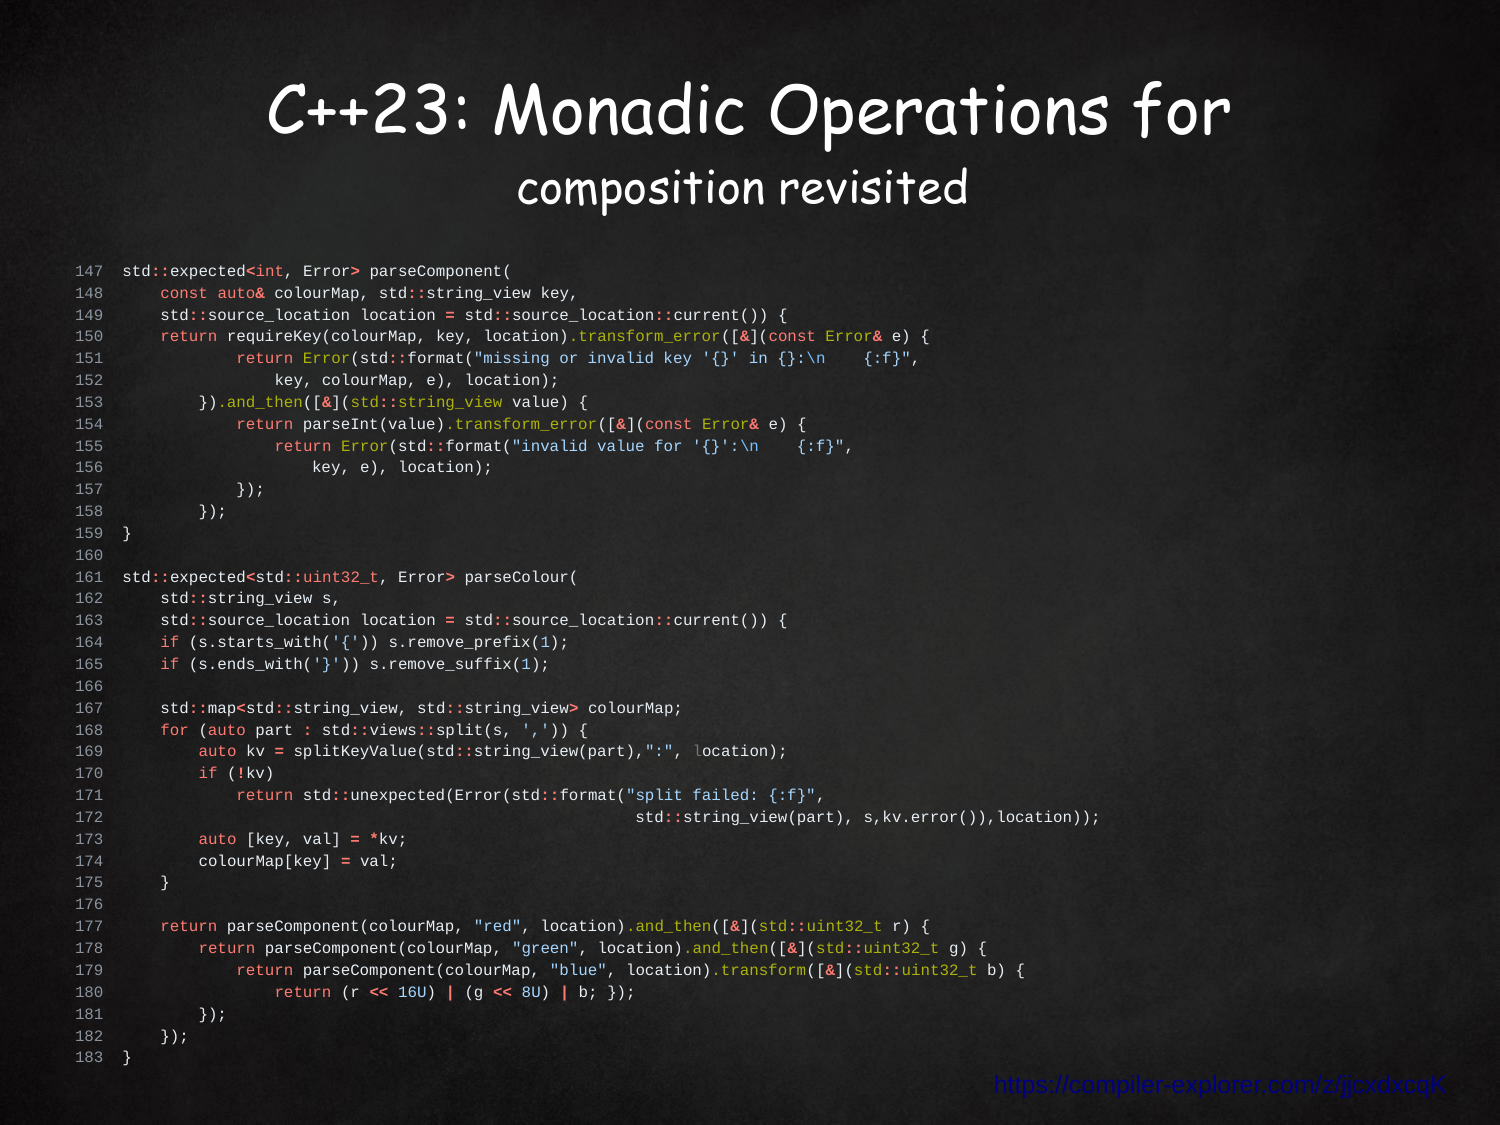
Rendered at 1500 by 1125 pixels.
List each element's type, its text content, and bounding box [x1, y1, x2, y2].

picture [0, 0, 1500, 1125]
text_box https://compiler-explorer.com/z/jjcxdxcqK [978, 1063, 1500, 1120]
list 147 std::expected<int, Error> parseComponent( 148 const auto& colourMap, std::string_view key, 149 std::source_location location = std::source_location::current()) { 150 return requireKey(colourMap, key, location).transform_error([&](const Error& e) { 151 return Error(std::format("missing or invalid key '{}' in {}:\n {:f}", 152 key, colourMap, e), location); 153 }).and_then([&](std::string_view value) { 154 return parseInt(value).transform_error([&](const Error& e) { 155 return Error(std::format("invalid value for '{}':\n {:f}", 156 key, e), location); 157 }); 158 }); 159 } 160 161 std::expected<std::uint32_t, Error> parseColour( 162 std::string_view s, 163 std::source_location location = std::source_location::current()) { 164 if (s.starts_with('{')) s.remove_prefix(1); 165 if (s.ends_with('}')) s.remove_suffix(1); 166 167 std::map<std::string_view, std::string_view> colourMap; 168 for (auto part : std::views::split(s, ',')) { 169 auto kv = splitKeyValue(std::string_view(part),":", location); 170 if (!kv) 171 return std::unexpected(Error(std::format("split failed: {:f}", 172 std::string_view(part), s,kv.error()),location)); 173 auto [key, val] = *kv; 174 colourMap[key] = val; 175 } 176 177 return parseComponent(colourMap, "red", location).and_then([&](std::uint32_t r) { 178 return parseComponent(colourMap, "green", location).and_then([&](std::uint32_t g) { 179 return parseComponent(colourMap, "blue", location).transform([&](std::uint32_t b) { 180 return (r << 16U) | (g << 8U) | b; }); 181 }); 182 }); 183 } [75, 263, 1425, 1075]
title C++23: Monadic Operations for composition revisited [75, 44, 1425, 233]
